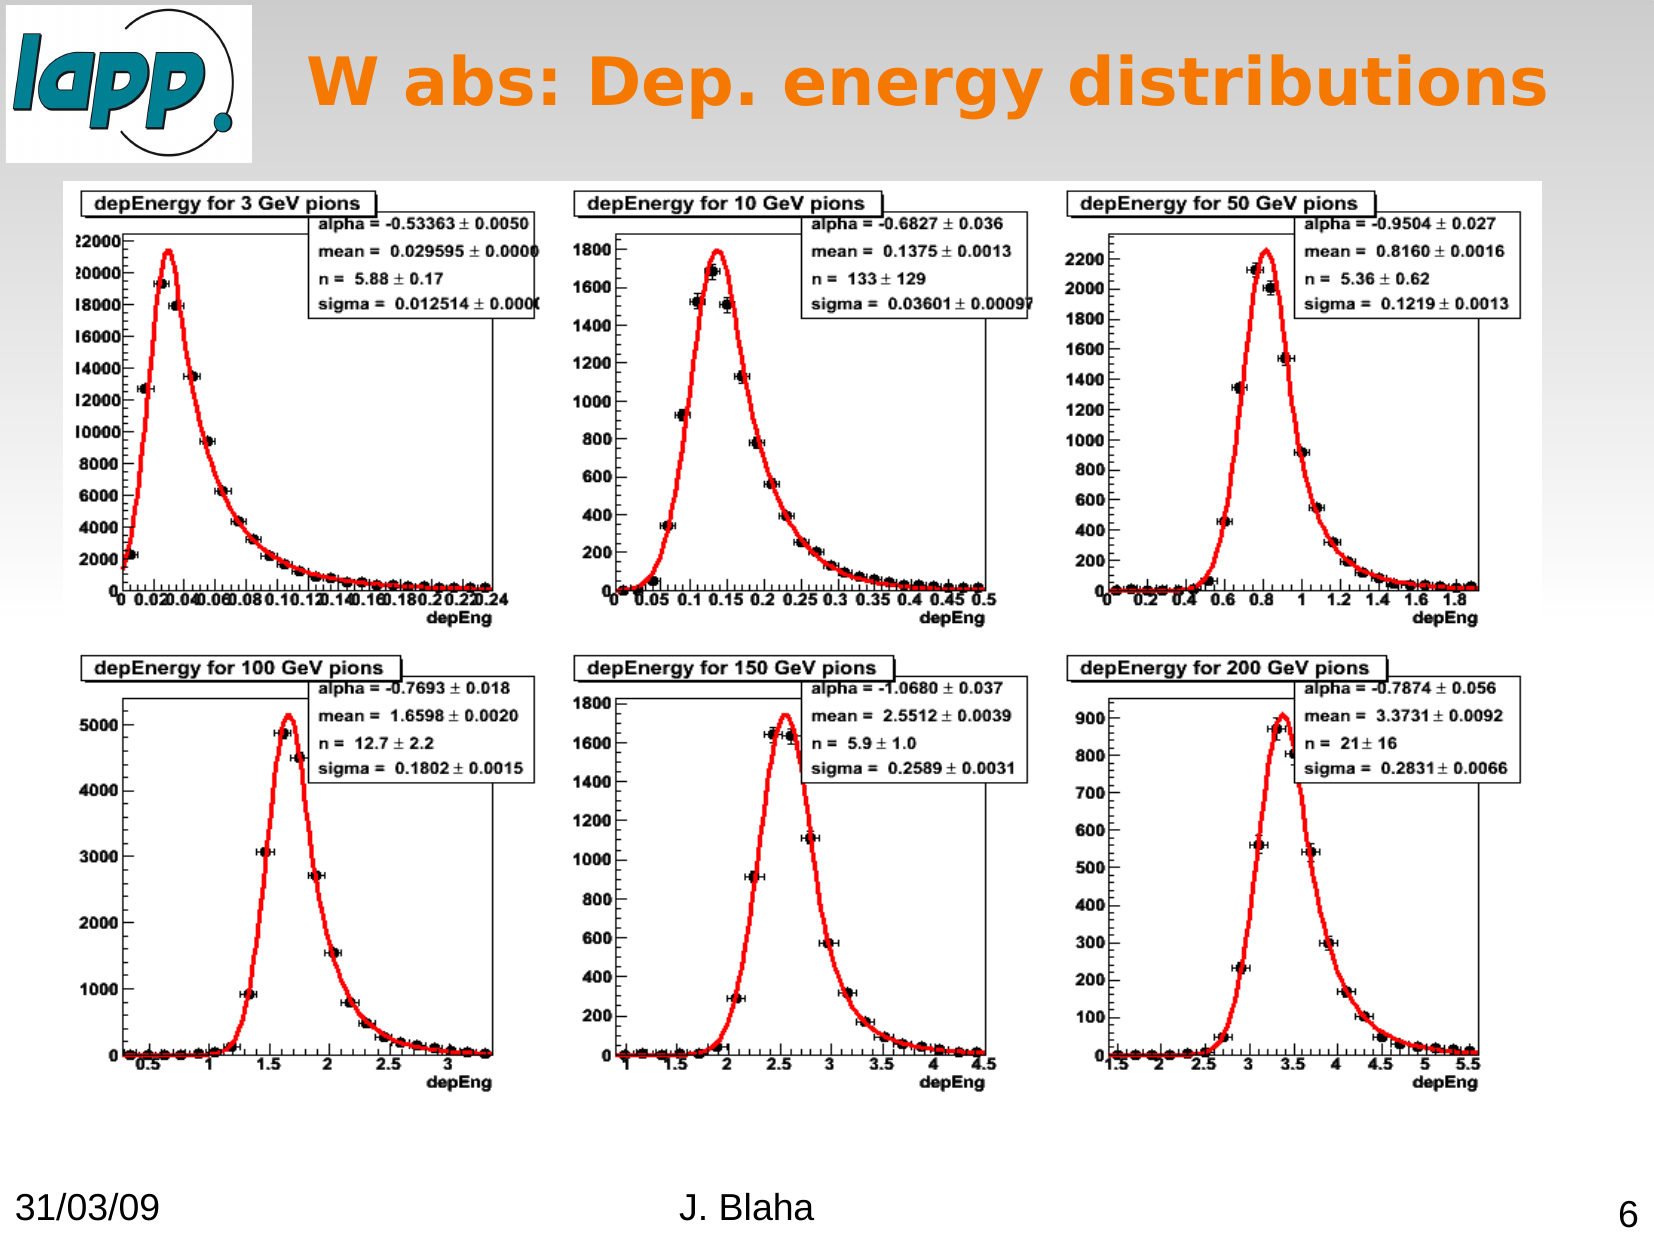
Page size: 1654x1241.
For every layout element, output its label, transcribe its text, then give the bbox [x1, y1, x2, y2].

picture [63, 181, 1542, 1110]
text_box 2 [1575, 1186, 1654, 1241]
title W abs: Dep. energy distributions [250, 8, 1654, 157]
text_box J. Blaha [653, 1179, 1000, 1241]
picture [5, 5, 252, 163]
text_box 31/03/09 [0, 1179, 177, 1241]
